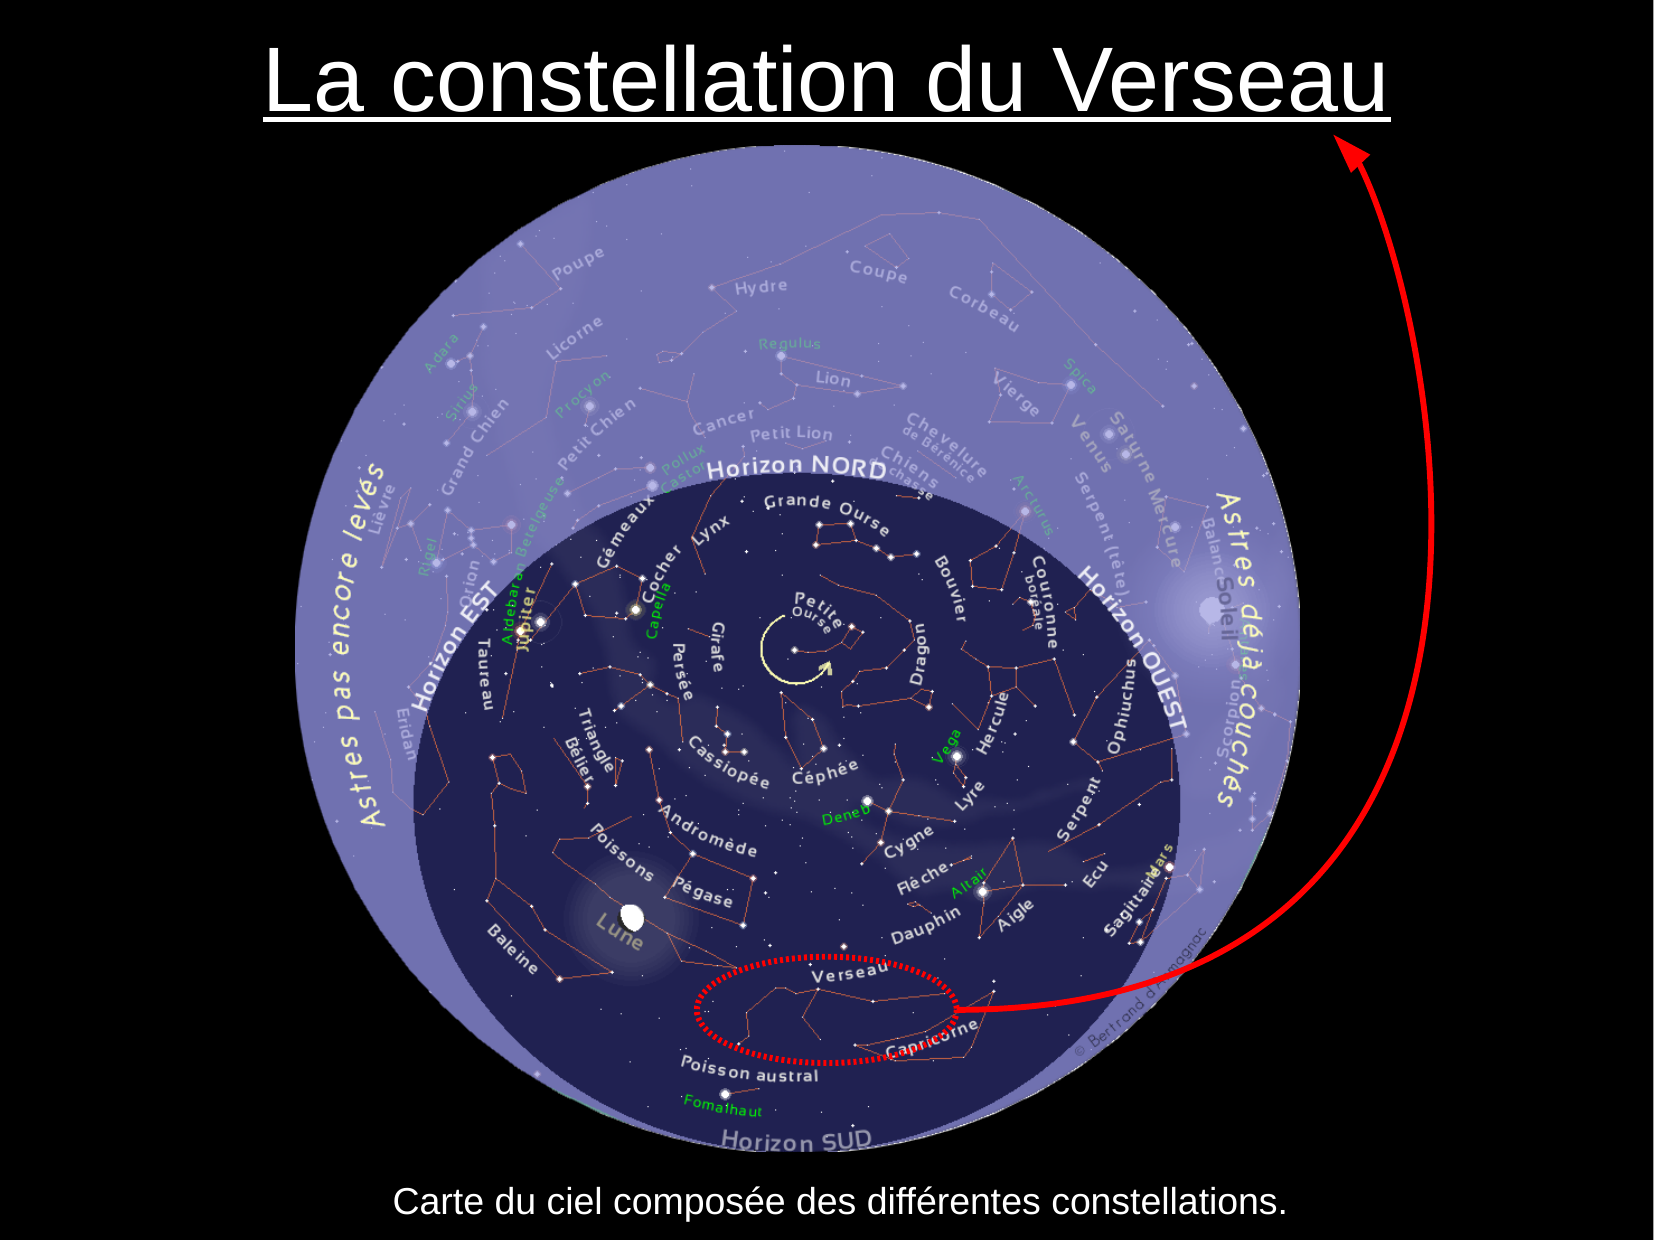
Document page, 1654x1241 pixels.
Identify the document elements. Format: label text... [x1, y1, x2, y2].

text_box Carte du ciel composée des différentes constellations. [377, 1173, 1418, 1230]
title La constellation du Verseau [82, 0, 1571, 184]
picture [295, 145, 1300, 1152]
